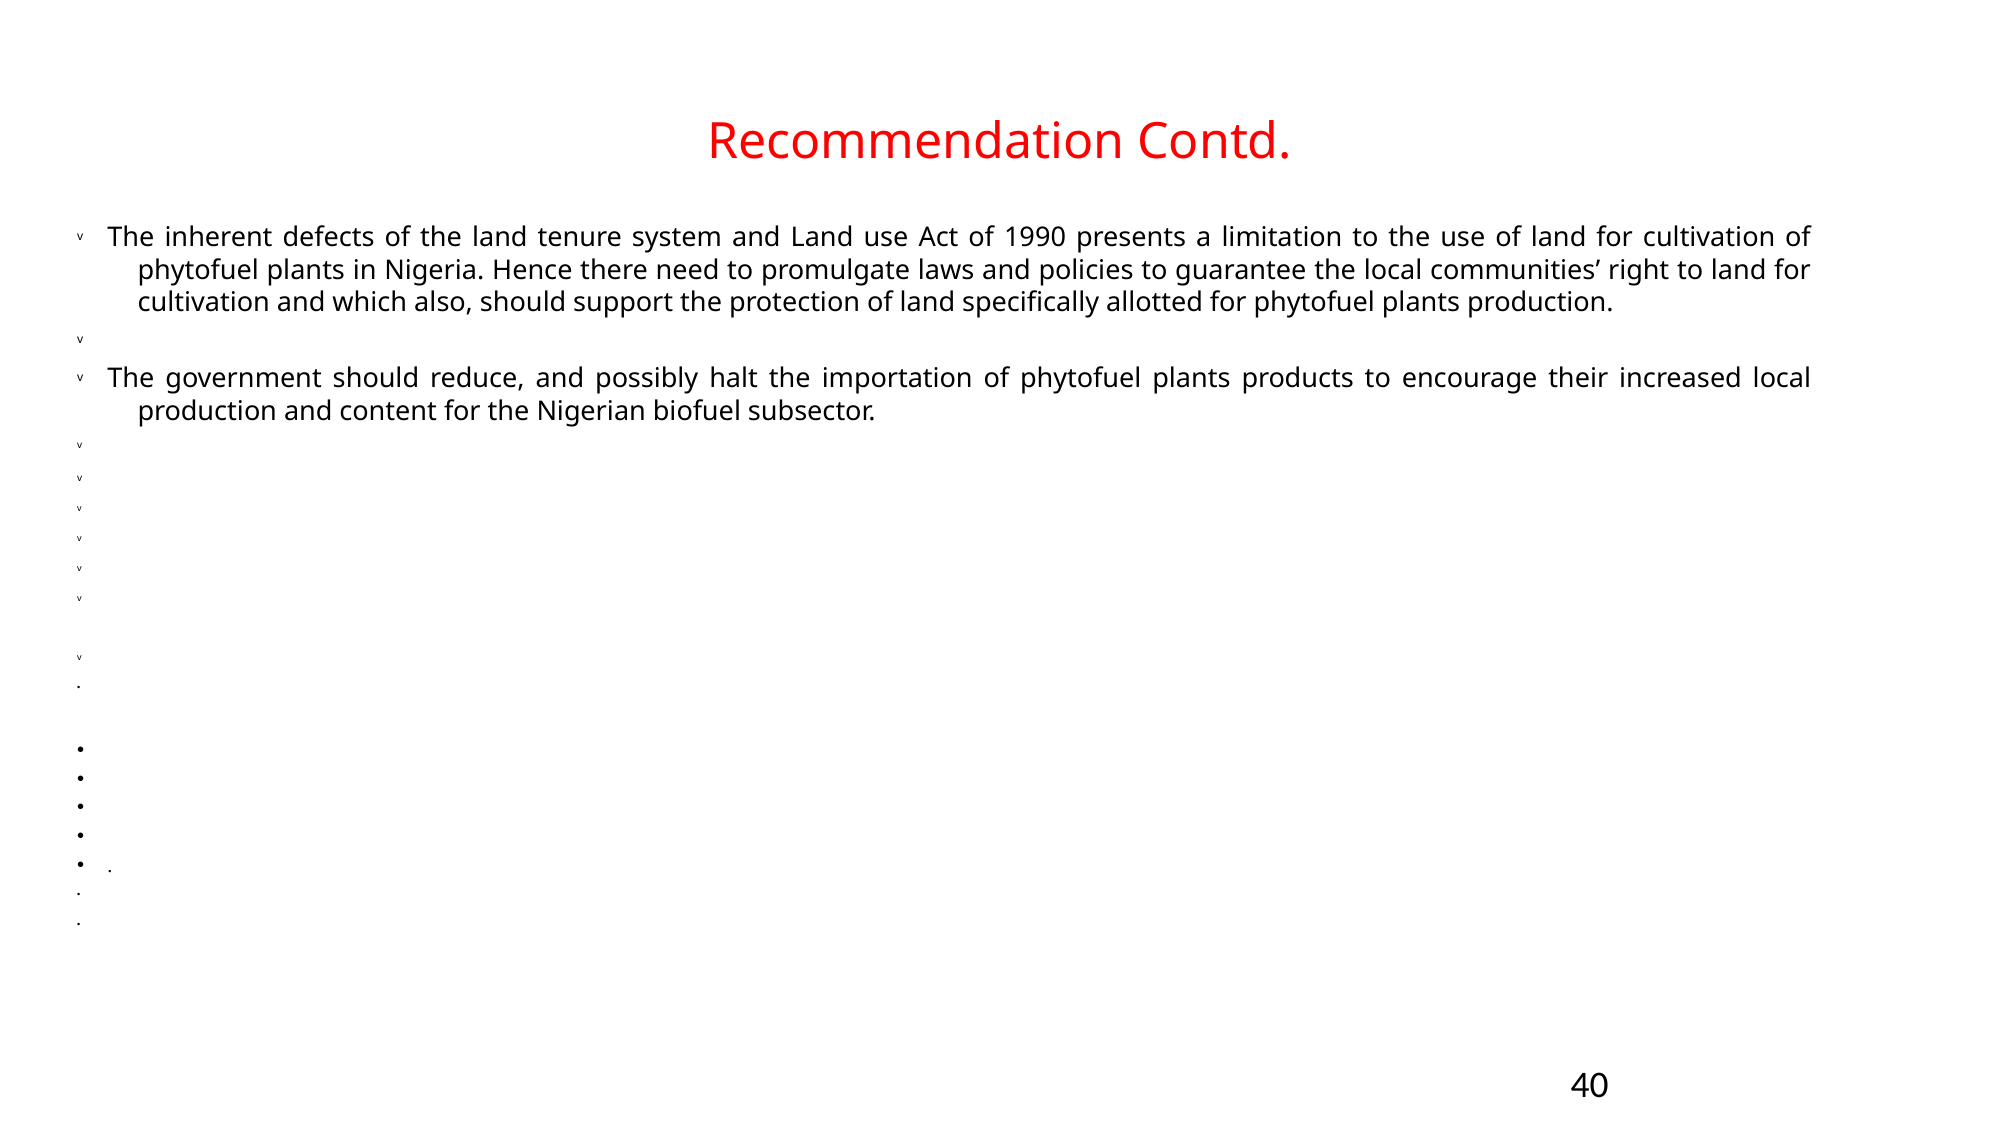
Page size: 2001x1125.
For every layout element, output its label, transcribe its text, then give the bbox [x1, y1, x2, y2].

text_box [1555, 1052, 1973, 1125]
title Recommendation Contd. [99, 45, 1900, 233]
list The inherent defects of the land tenure system and Land use Act of 1990 presents a limitation to the use of land for cultivation of phytofuel plants in Nigeria. Hence there need to promulgate laws and policies to guarantee the local communities’ right to land for cultivation and which also, should support the protection of land specifically allotted for phytofuel plants production. The government should reduce, and possibly halt the importation of phytofuel plants products to encourage their increased local production and content for the Nigerian biofuel subsector. . [62, 212, 1850, 888]
